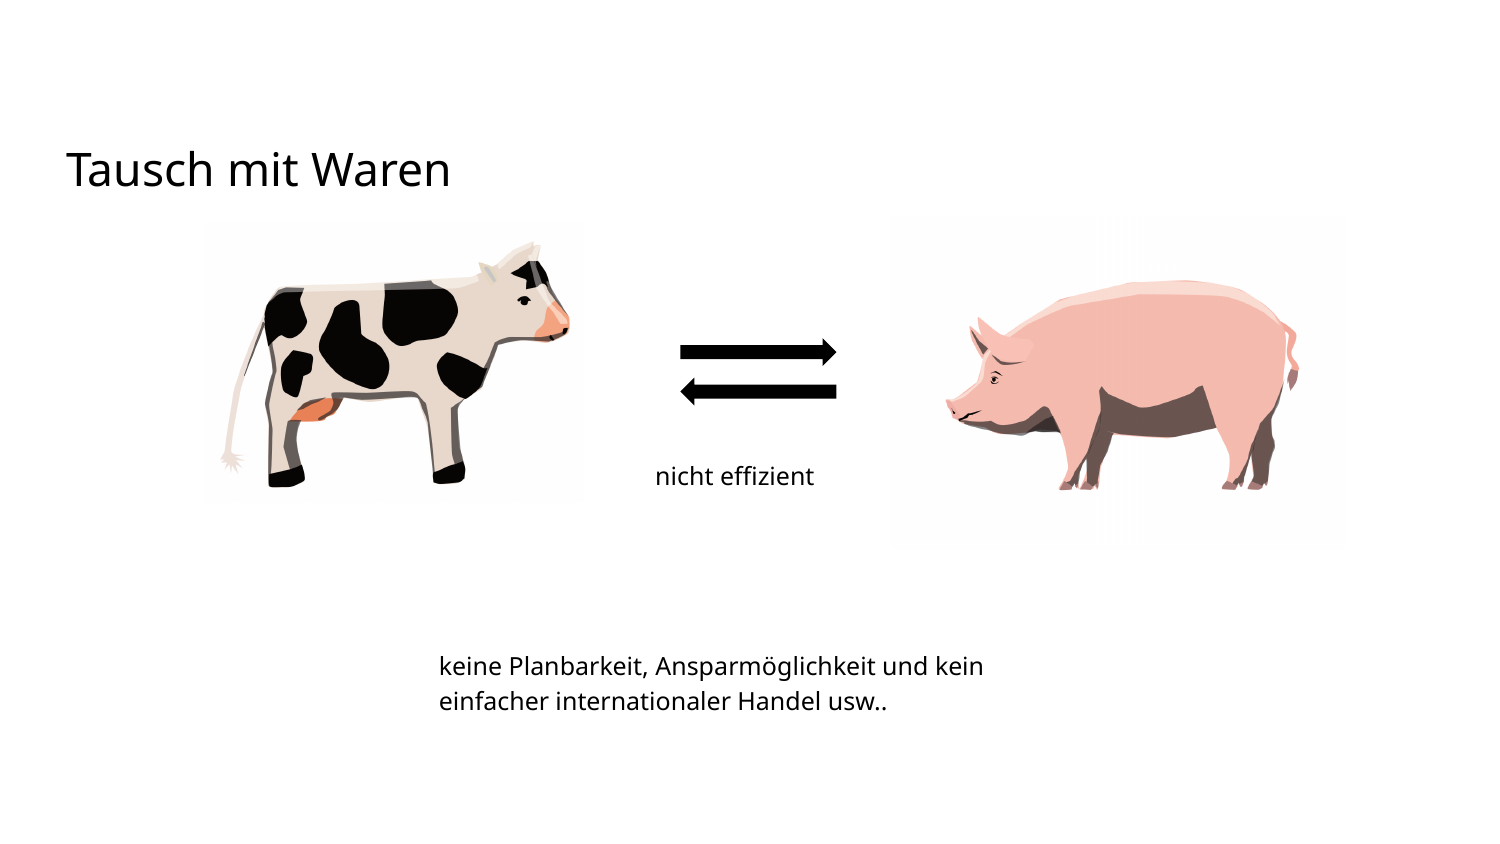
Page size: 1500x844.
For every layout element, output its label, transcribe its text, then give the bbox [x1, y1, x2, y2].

picture [204, 223, 584, 503]
title Tausch mit Waren [51, 91, 512, 216]
text_box [680, 338, 837, 367]
text_box [680, 377, 837, 406]
text_box keine Planbarkeit, Ansparmöglichkeit und kein einfacher internationaler Handel usw.. [423, 631, 1116, 731]
picture [890, 215, 1345, 549]
text_box nicht effizient [640, 441, 877, 506]
